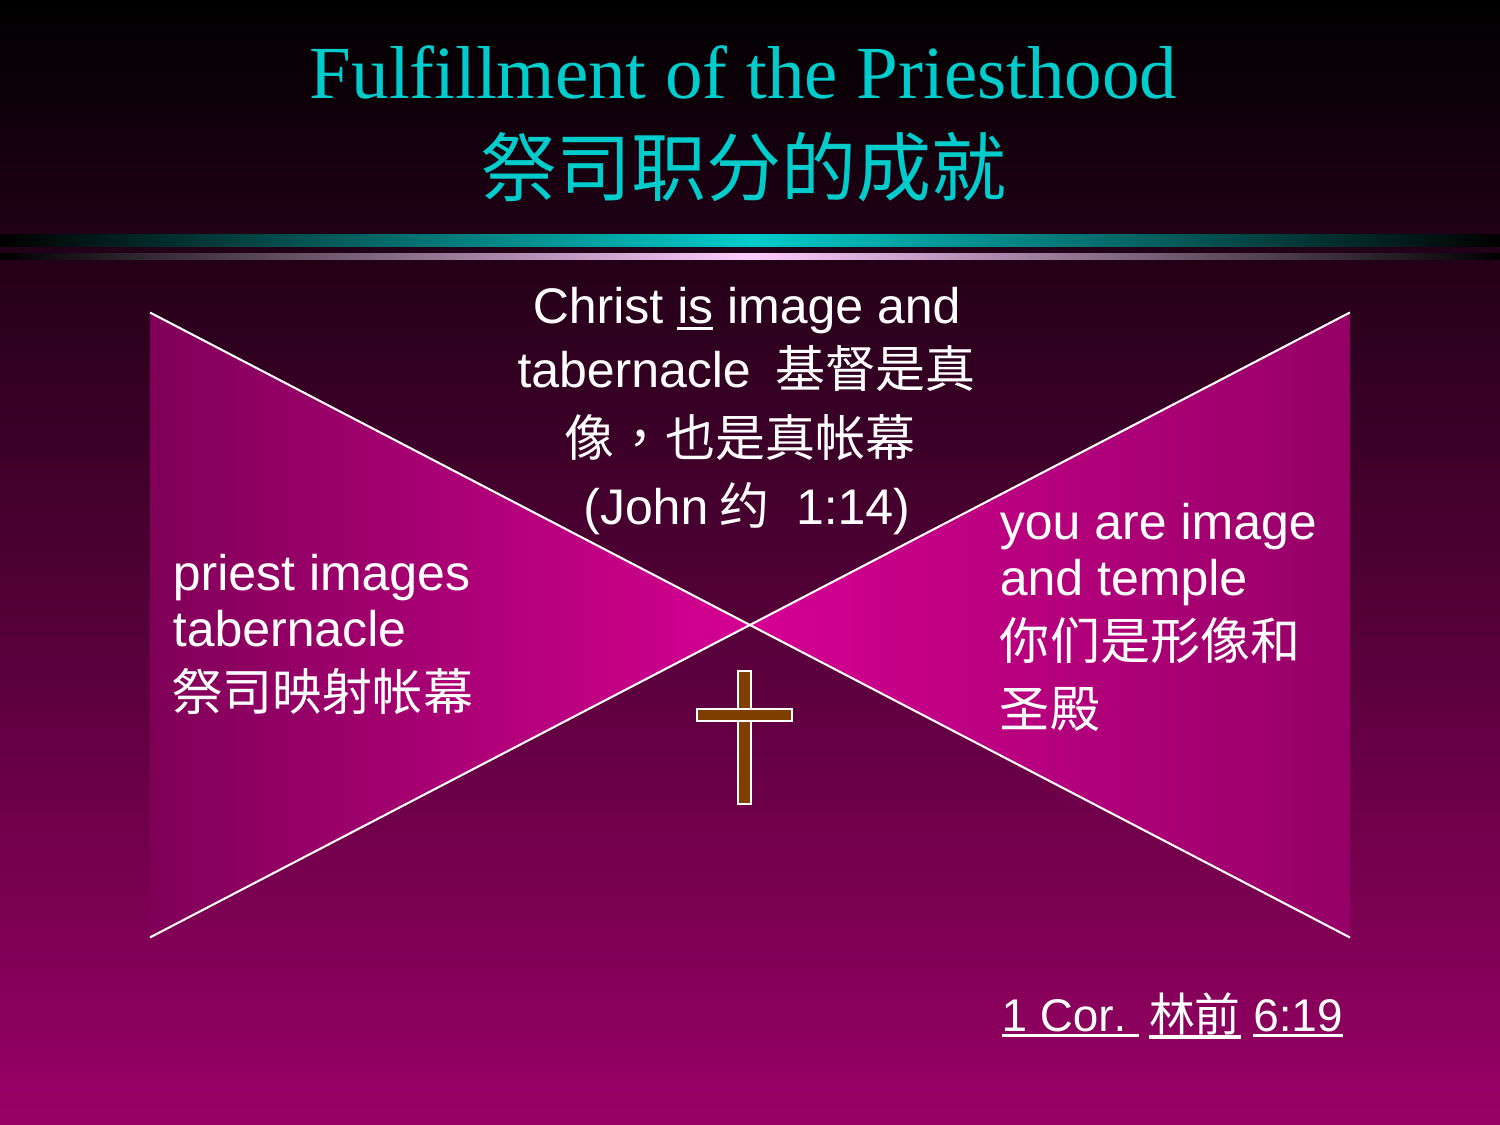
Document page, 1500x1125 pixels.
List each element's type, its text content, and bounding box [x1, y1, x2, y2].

title Fulfillment of the Priesthood 祭司职分的成就 [99, 37, 1388, 225]
text_box [995, 314, 1351, 936]
text_box [696, 671, 792, 804]
text_box you are image and temple 你们是形像和圣殿 [984, 486, 1350, 750]
text_box [149, 314, 538, 936]
text_box [619, 559, 745, 691]
text_box 1 Cor. 林前6:19 [986, 975, 1408, 1053]
text_box [755, 547, 984, 745]
text_box priest images tabernacle 祭司映射帐幕 [157, 537, 619, 733]
text_box Christ is image and tabernacle 基督是真像，也是真帐幕(John约 1:14) [496, 271, 997, 547]
